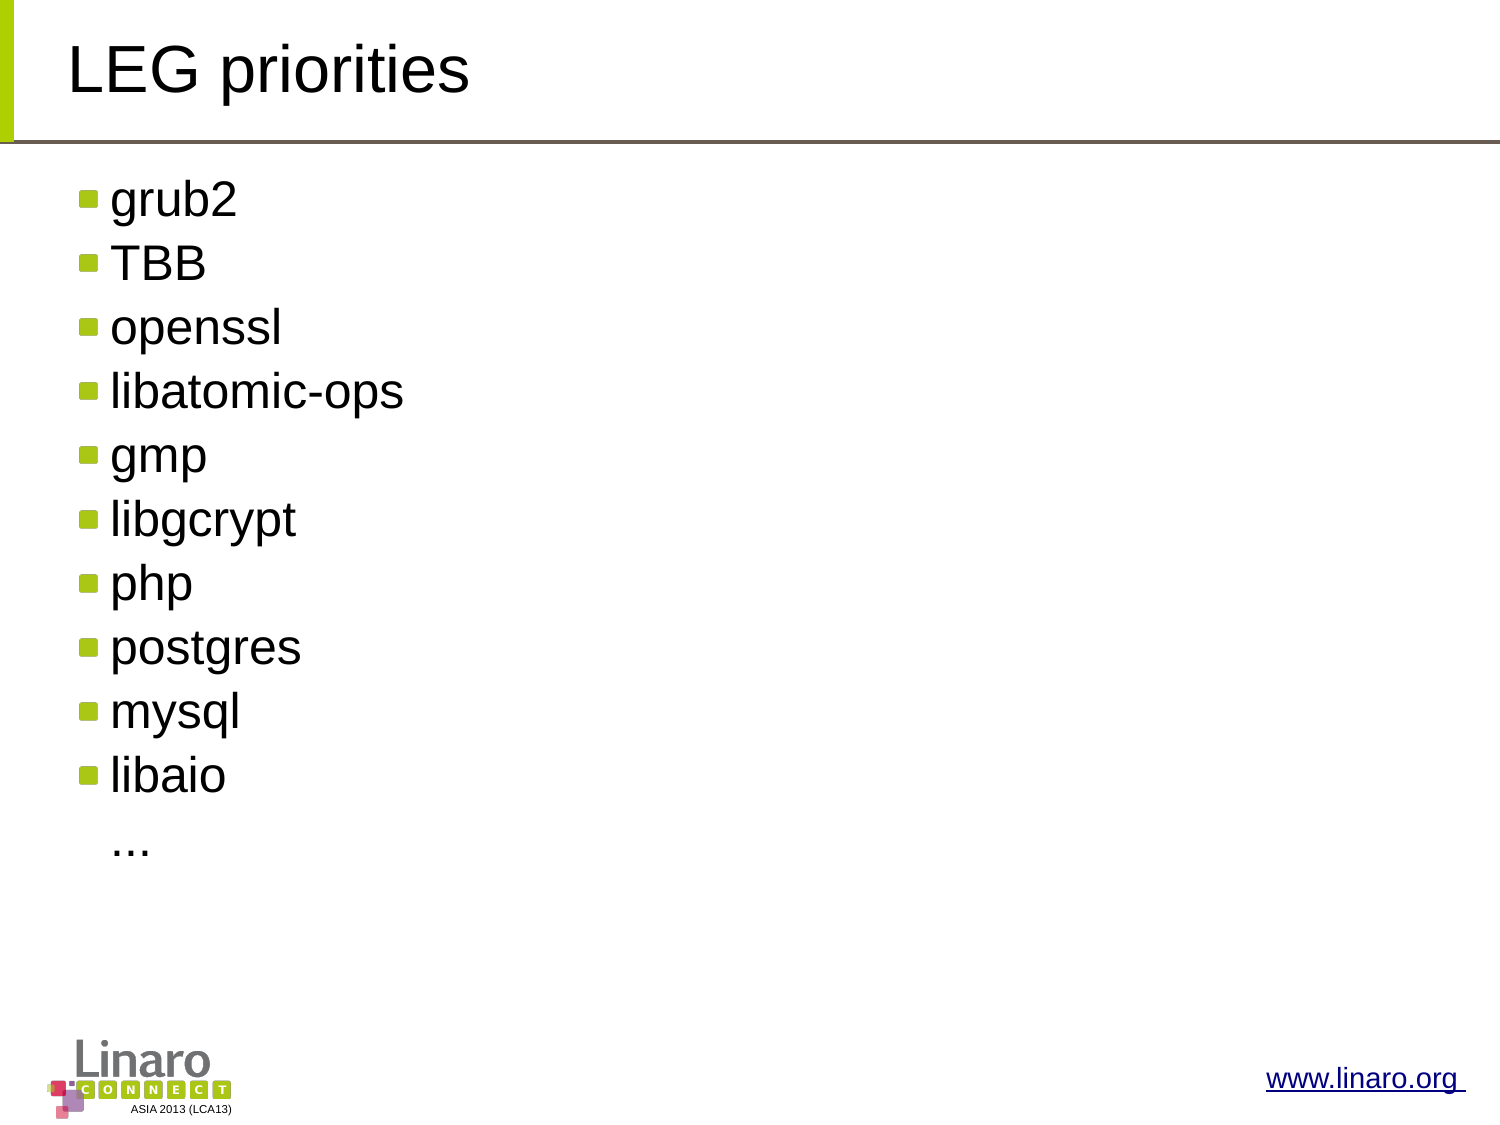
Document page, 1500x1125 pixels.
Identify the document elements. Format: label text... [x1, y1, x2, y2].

title LEG priorities [53, 24, 1466, 125]
list grub2 TBB openssl libatomic-ops gmp libgcrypt php postgres mysql libaio ... [53, 163, 1467, 1028]
picture [39, 1034, 240, 1124]
